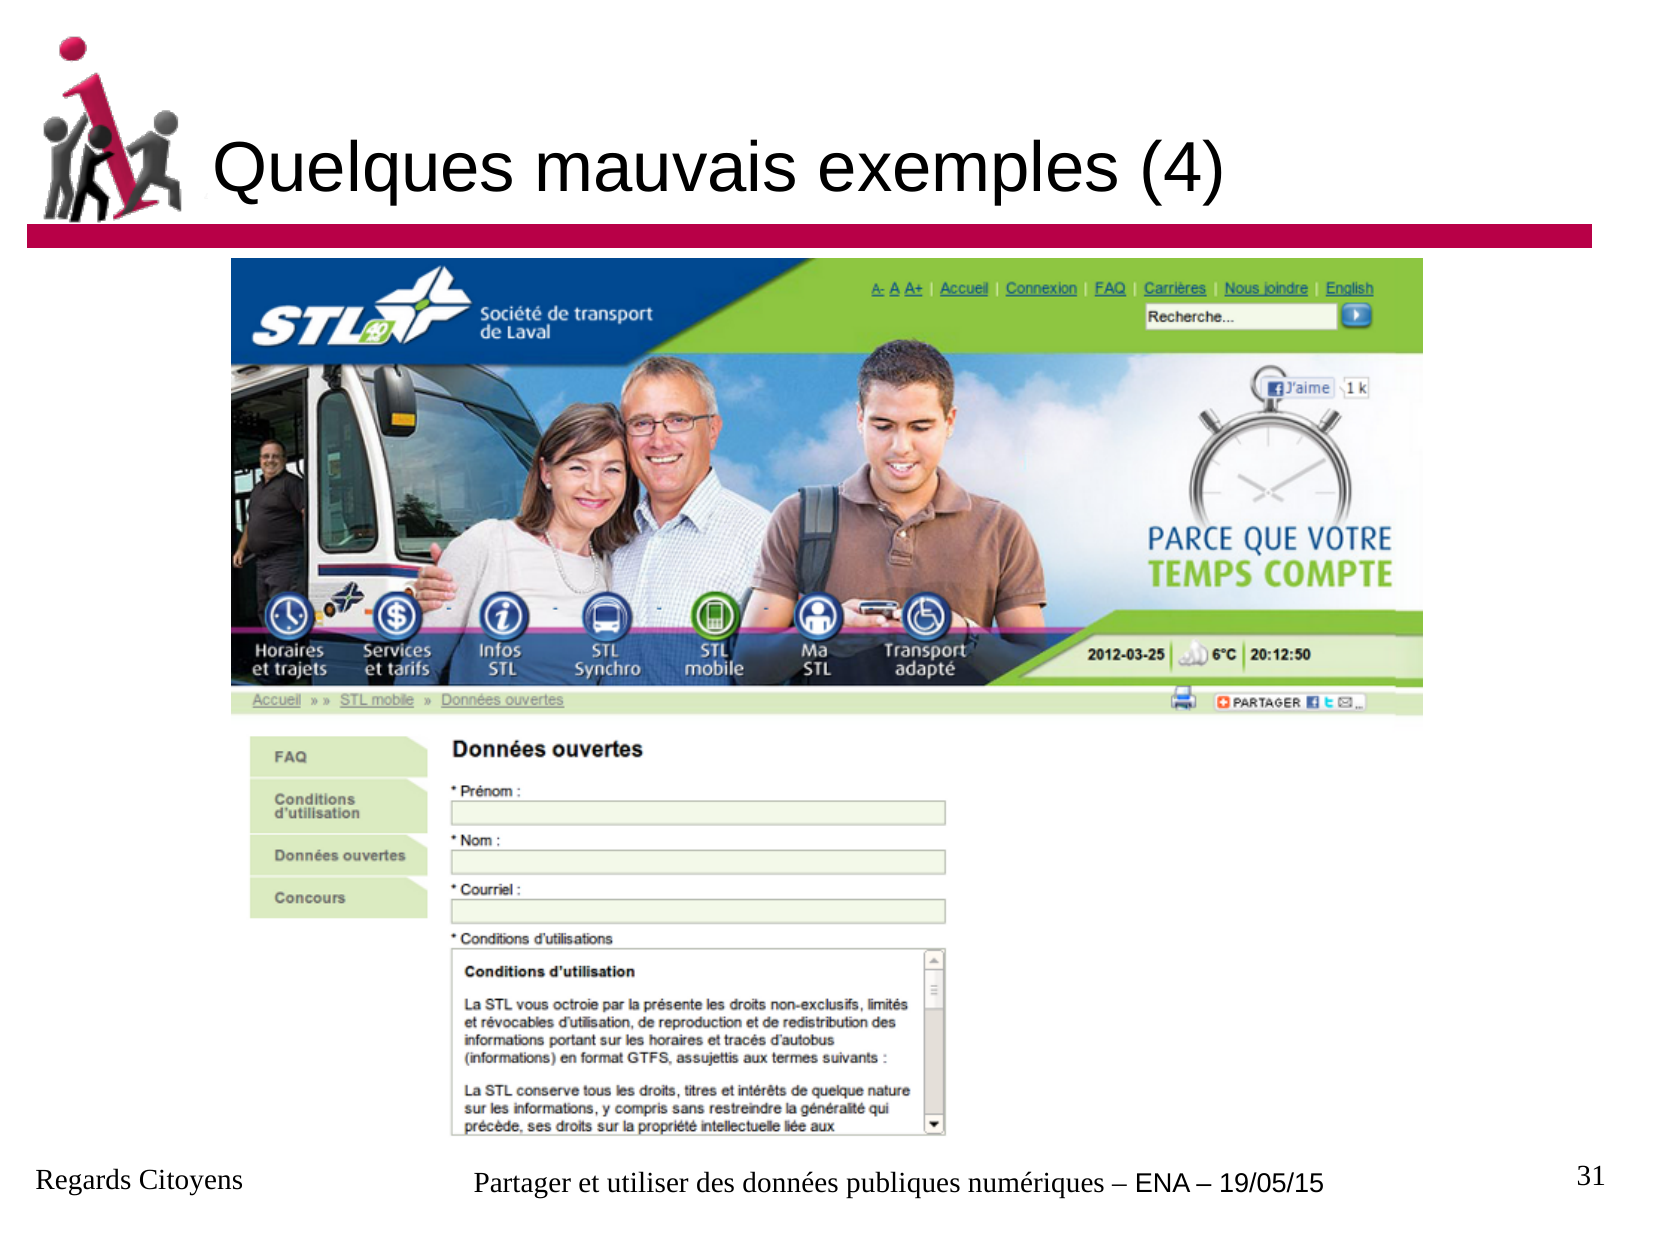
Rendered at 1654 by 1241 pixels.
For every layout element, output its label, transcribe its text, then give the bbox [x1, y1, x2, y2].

picture [231, 258, 1423, 1148]
title Quelques mauvais exemples (4) [213, 70, 1648, 264]
picture [27, 31, 208, 224]
